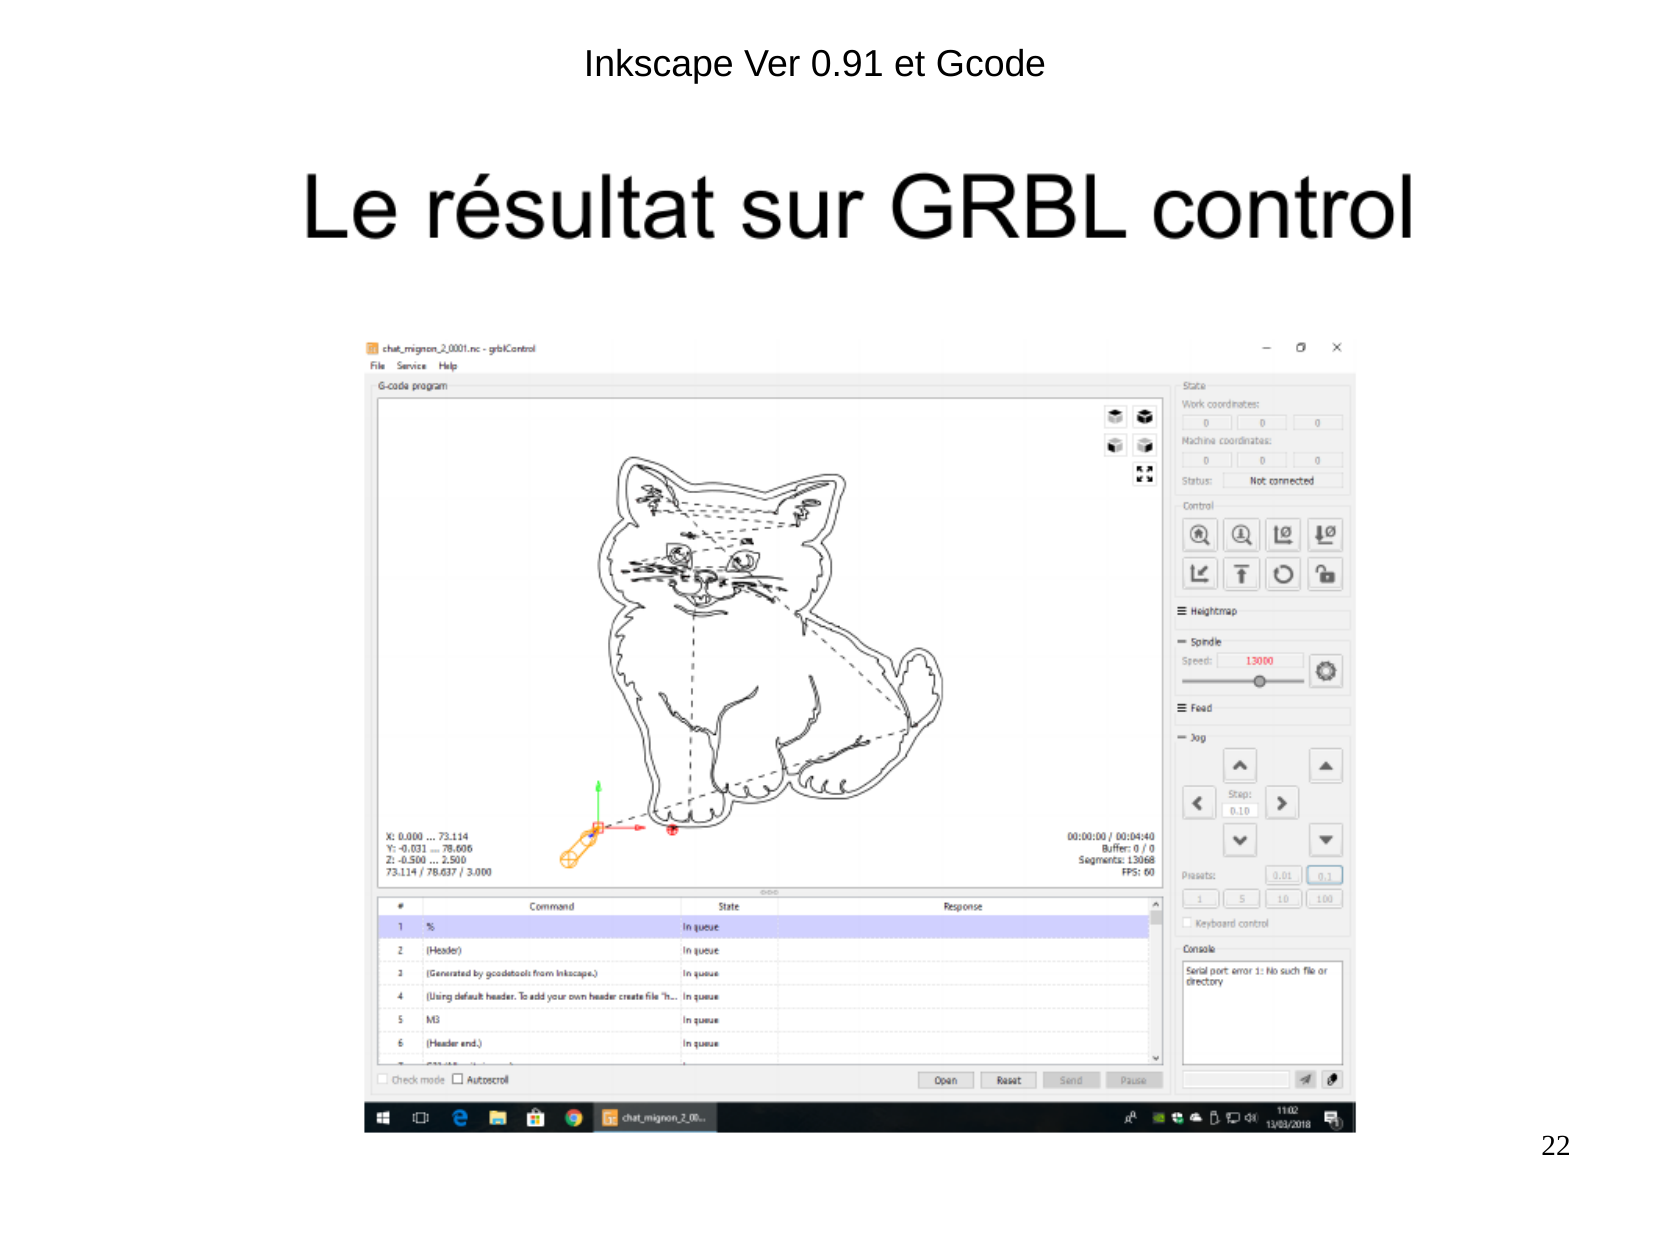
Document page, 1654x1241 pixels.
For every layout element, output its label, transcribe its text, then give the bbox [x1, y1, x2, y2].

picture [238, 141, 1453, 1147]
text_box Inkscape Ver 0.91 et Gcode [106, 35, 1524, 93]
